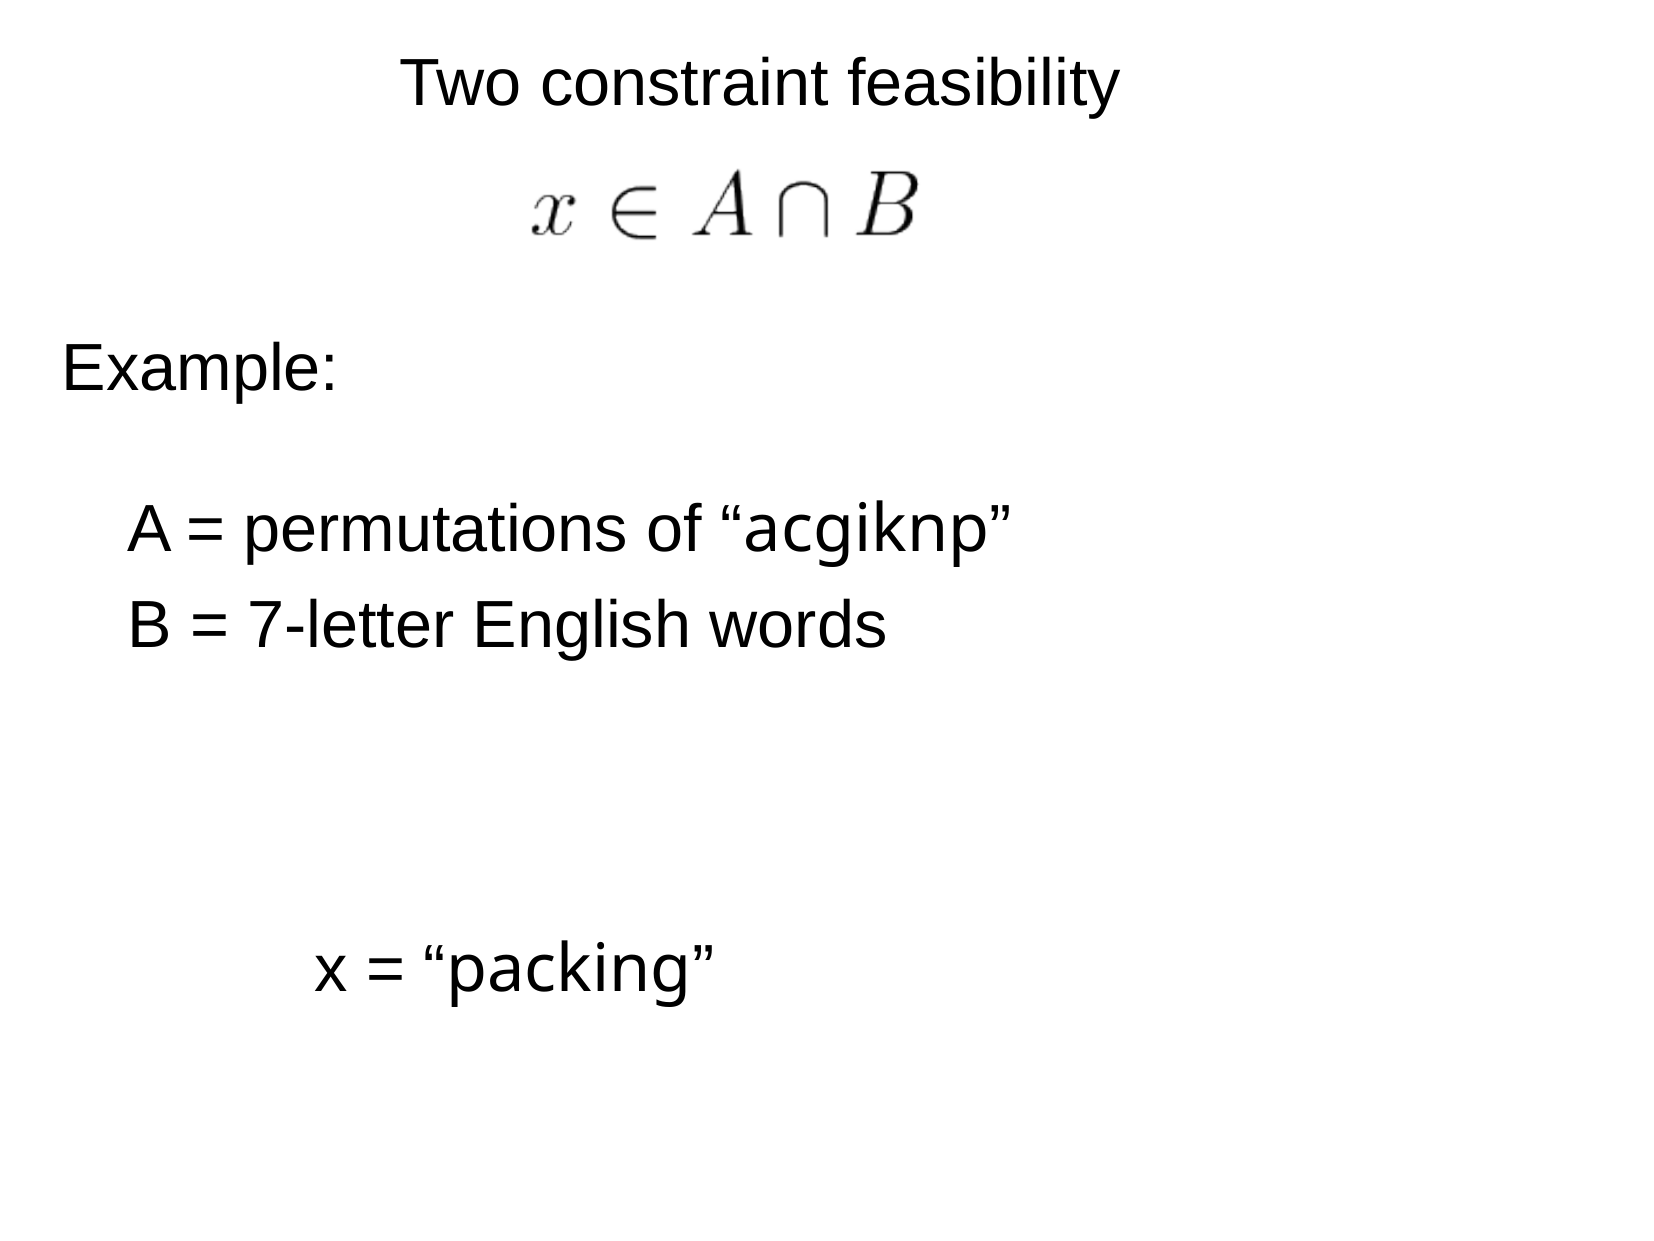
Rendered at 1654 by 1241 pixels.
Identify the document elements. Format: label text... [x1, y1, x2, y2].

text_box B = 7-letter English words [112, 579, 1416, 669]
text_box Two constraint feasibility [384, 37, 1538, 128]
text_box Example: [47, 322, 1351, 413]
text_box A = permutations of “acgiknp” [112, 472, 1416, 573]
picture [530, 167, 923, 243]
text_box x = “packing” [300, 912, 1603, 1013]
